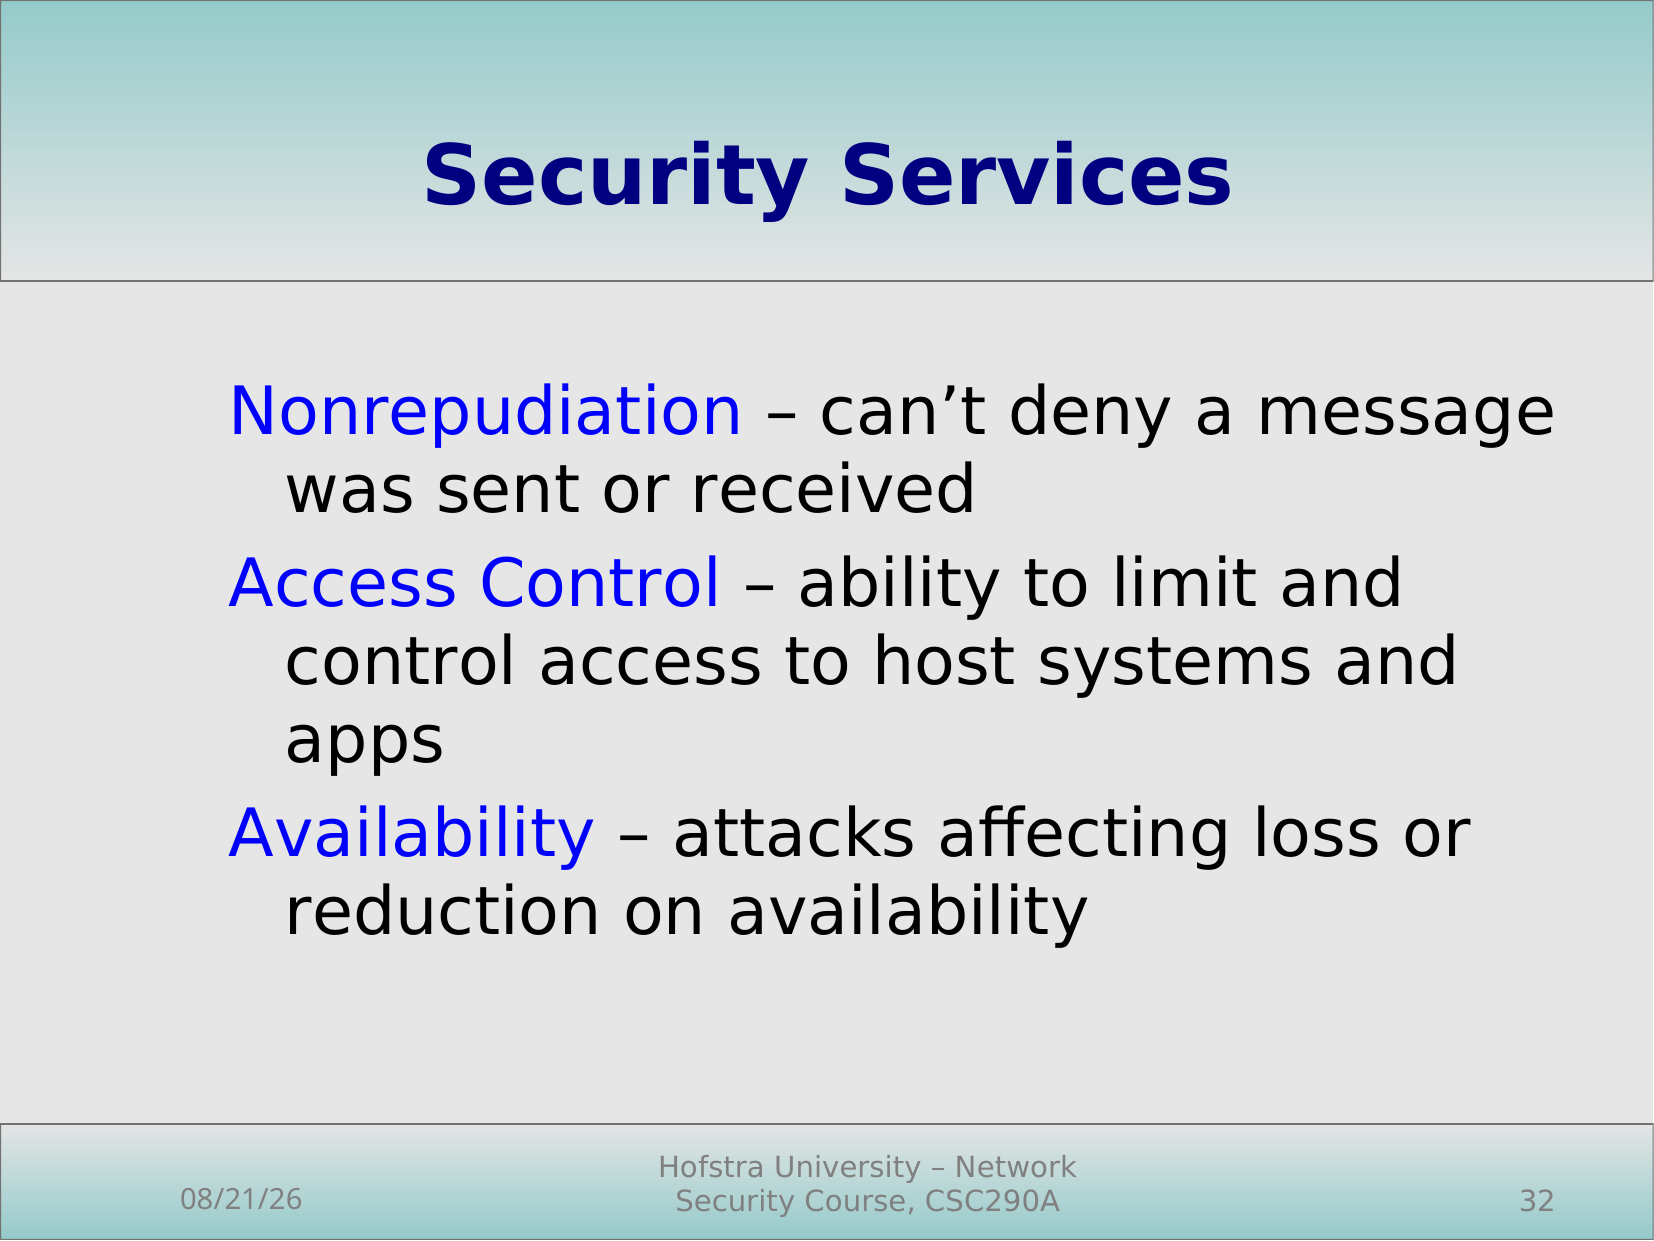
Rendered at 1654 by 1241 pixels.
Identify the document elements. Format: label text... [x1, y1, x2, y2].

title Security Services [123, 87, 1534, 233]
list Nonrepudiation – can’t deny a message was sent or received Access Control – ability to limit and control access to host systems and apps Availability – attacks affecting loss or reduction on availability [213, 364, 1620, 1129]
